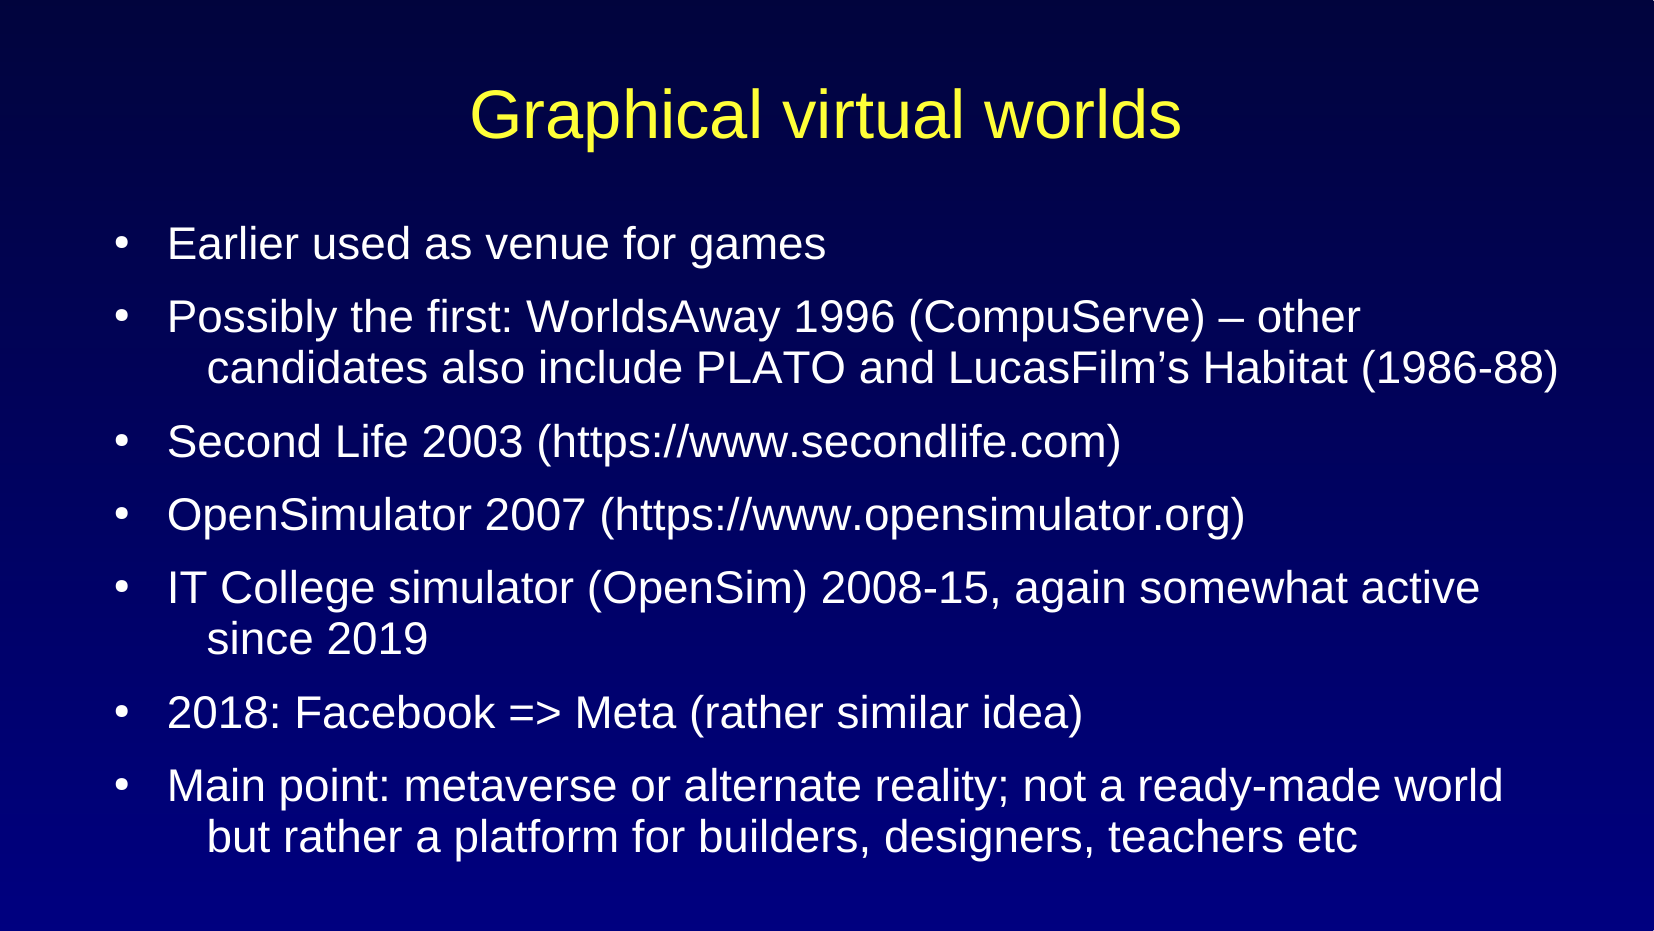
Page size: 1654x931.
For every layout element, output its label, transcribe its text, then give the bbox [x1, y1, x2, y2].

title Graphical virtual worlds [82, 37, 1571, 193]
list Earlier used as venue for games Possibly the first: WorldsAway 1996 (CompuServe) – other candidates also include PLATO and LucasFilm’s Habitat (1986-88) Second Life 2003 (https://www.secondlife.com) OpenSimulator 2007 (https://www.opensimulator.org) IT College simulator (OpenSim) 2008-15, again somewhat active since 2019 2018: Facebook => Meta (rather similar idea) Main point: metaverse or alternate reality; not a ready-made world but rather a platform for builders, designers, teachers etc [82, 217, 1571, 863]
